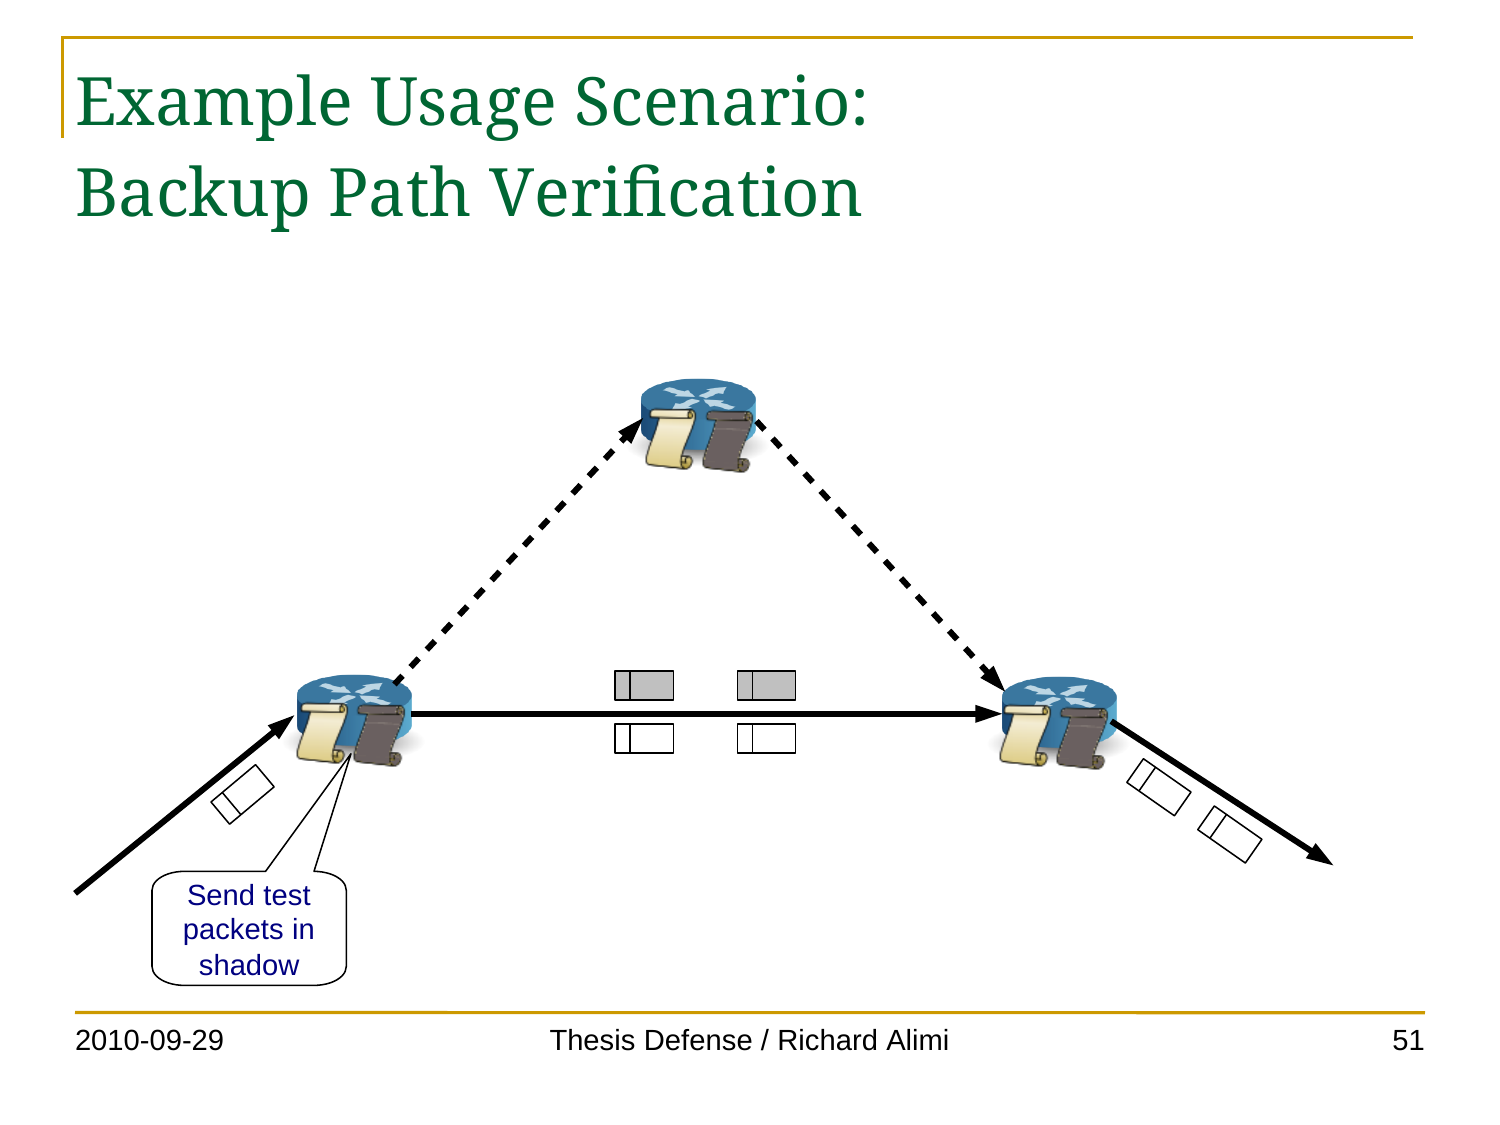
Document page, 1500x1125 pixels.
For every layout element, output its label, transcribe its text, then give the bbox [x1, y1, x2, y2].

text_box [615, 724, 674, 754]
text_box [631, 670, 674, 700]
text_box [1140, 768, 1192, 816]
title Example Usage Scenario: Backup Path Verification [75, 67, 1425, 223]
text_box [737, 724, 796, 754]
text_box [223, 764, 275, 814]
text_box [737, 670, 752, 700]
text_box [1197, 805, 1225, 839]
text_box [753, 670, 796, 700]
text_box [1211, 815, 1262, 864]
picture [613, 363, 791, 477]
text_box [1126, 758, 1154, 791]
text_box [615, 670, 630, 700]
picture [974, 661, 1152, 775]
picture [269, 659, 447, 773]
text_box [211, 793, 240, 825]
text_box Send test packets in shadow [152, 769, 347, 986]
